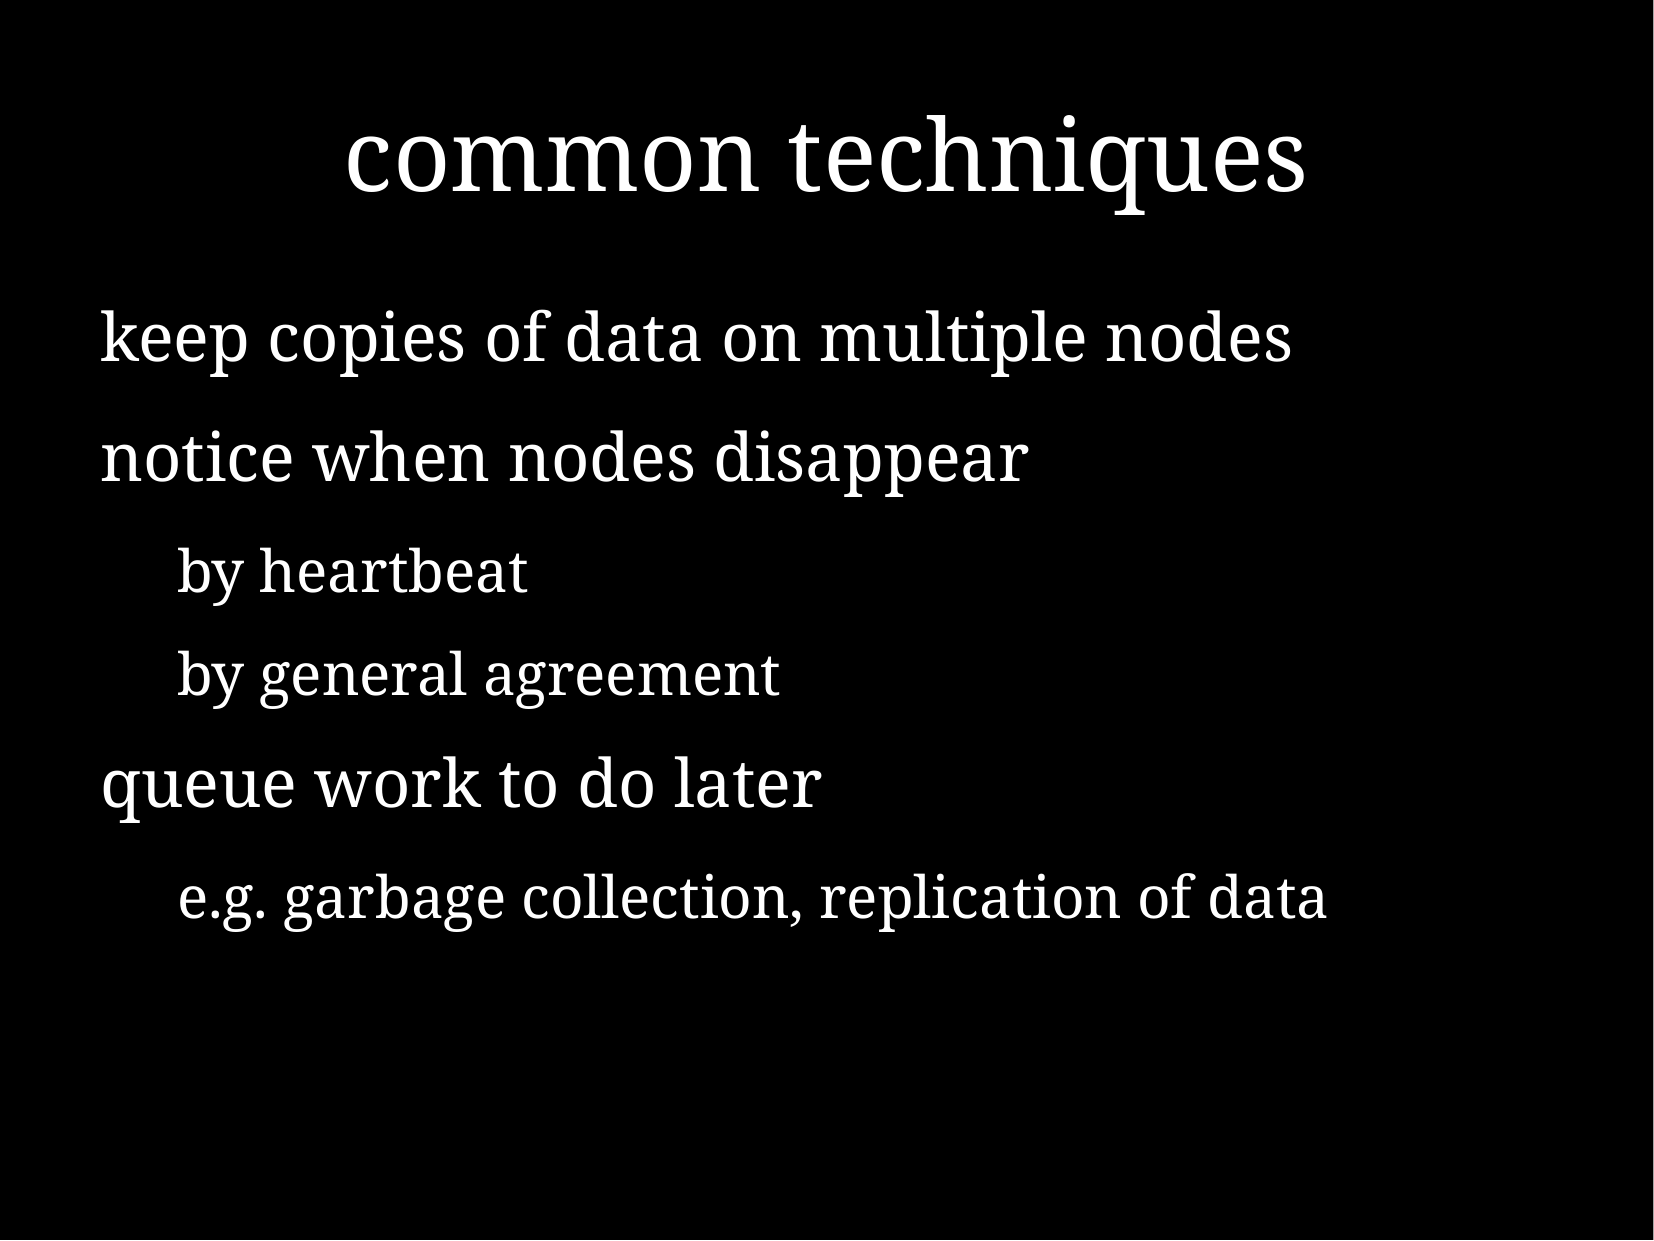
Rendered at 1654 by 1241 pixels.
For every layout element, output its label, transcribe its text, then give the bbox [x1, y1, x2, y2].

title common techniques [82, 49, 1571, 257]
list keep copies of data on multiple nodes notice when nodes disappear by heartbeat by general agreement queue work to do later e.g. garbage collection, replication of data [82, 290, 1571, 1094]
